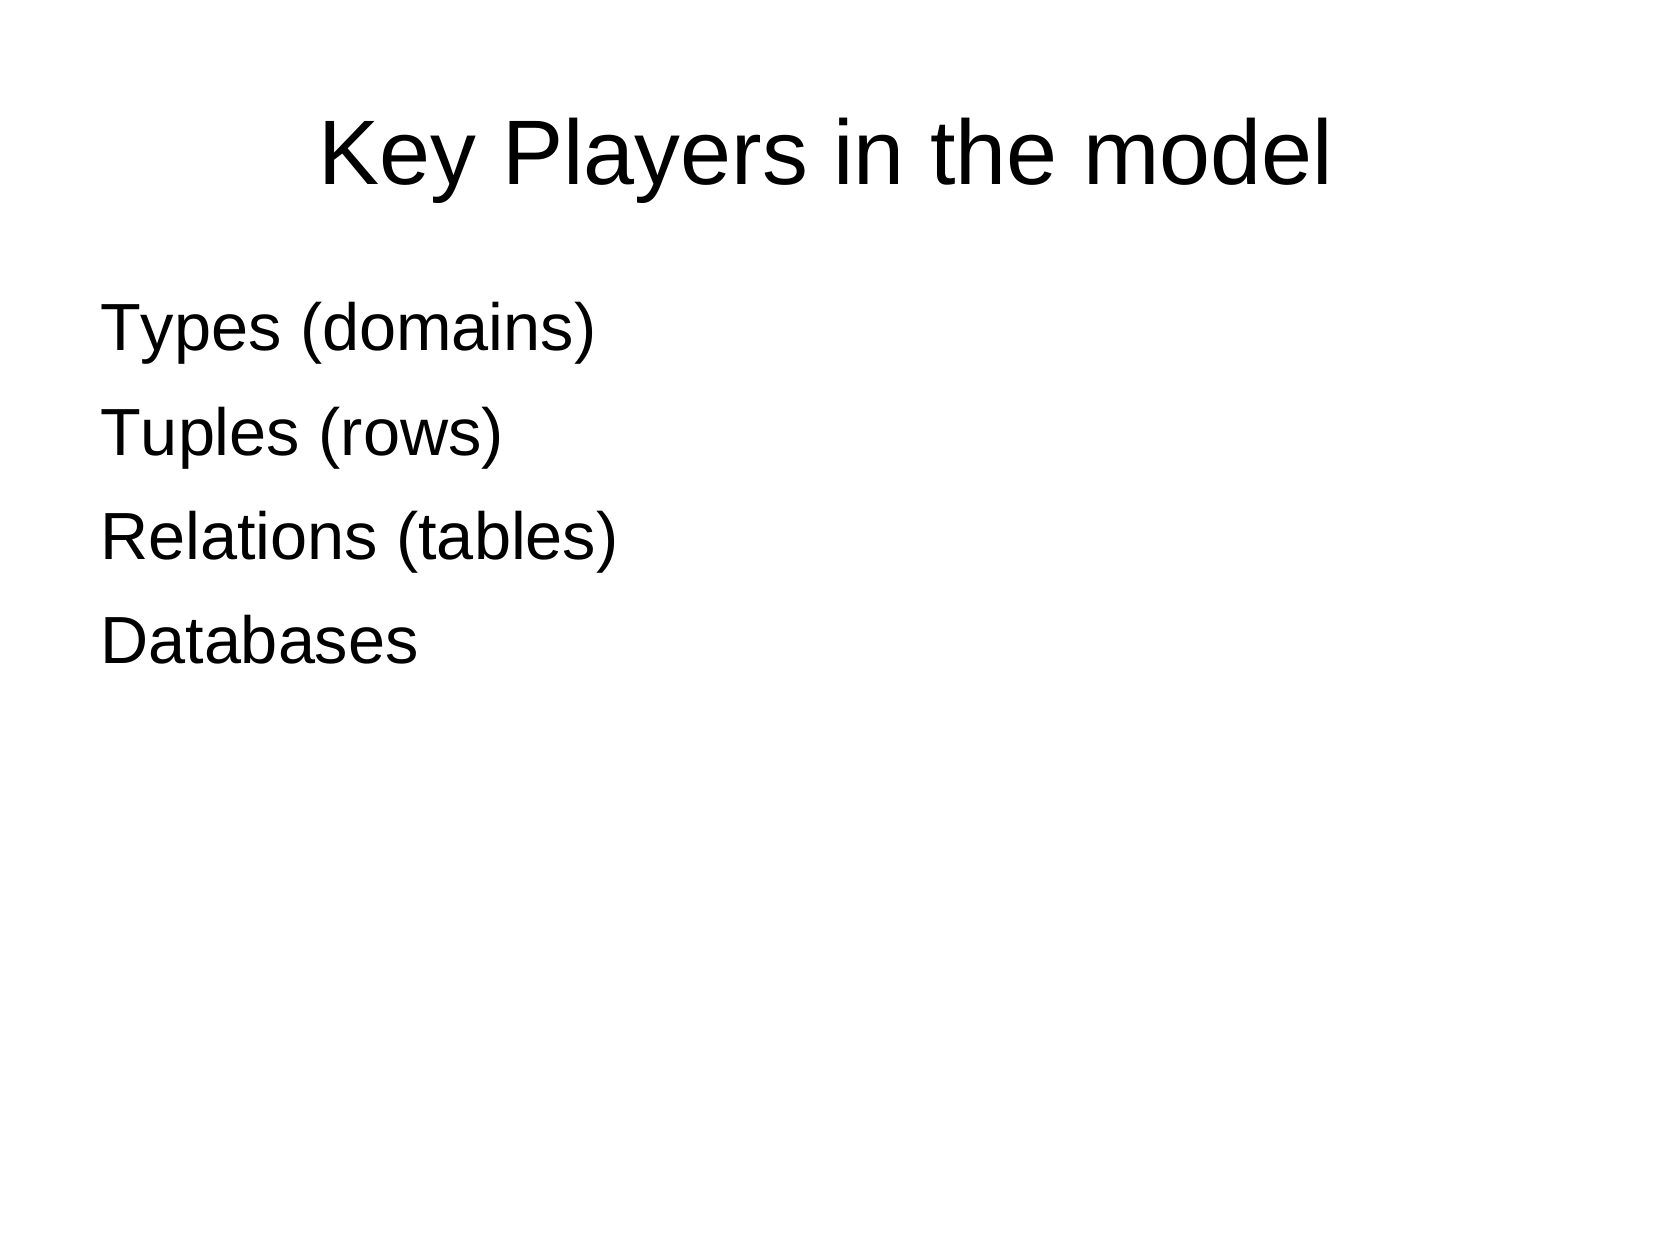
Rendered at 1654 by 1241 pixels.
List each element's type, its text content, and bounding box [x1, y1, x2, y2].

title Key Players in the model [82, 56, 1571, 250]
list Types (domains) Tuples (rows) Relations (tables) Databases [82, 290, 1571, 1094]
